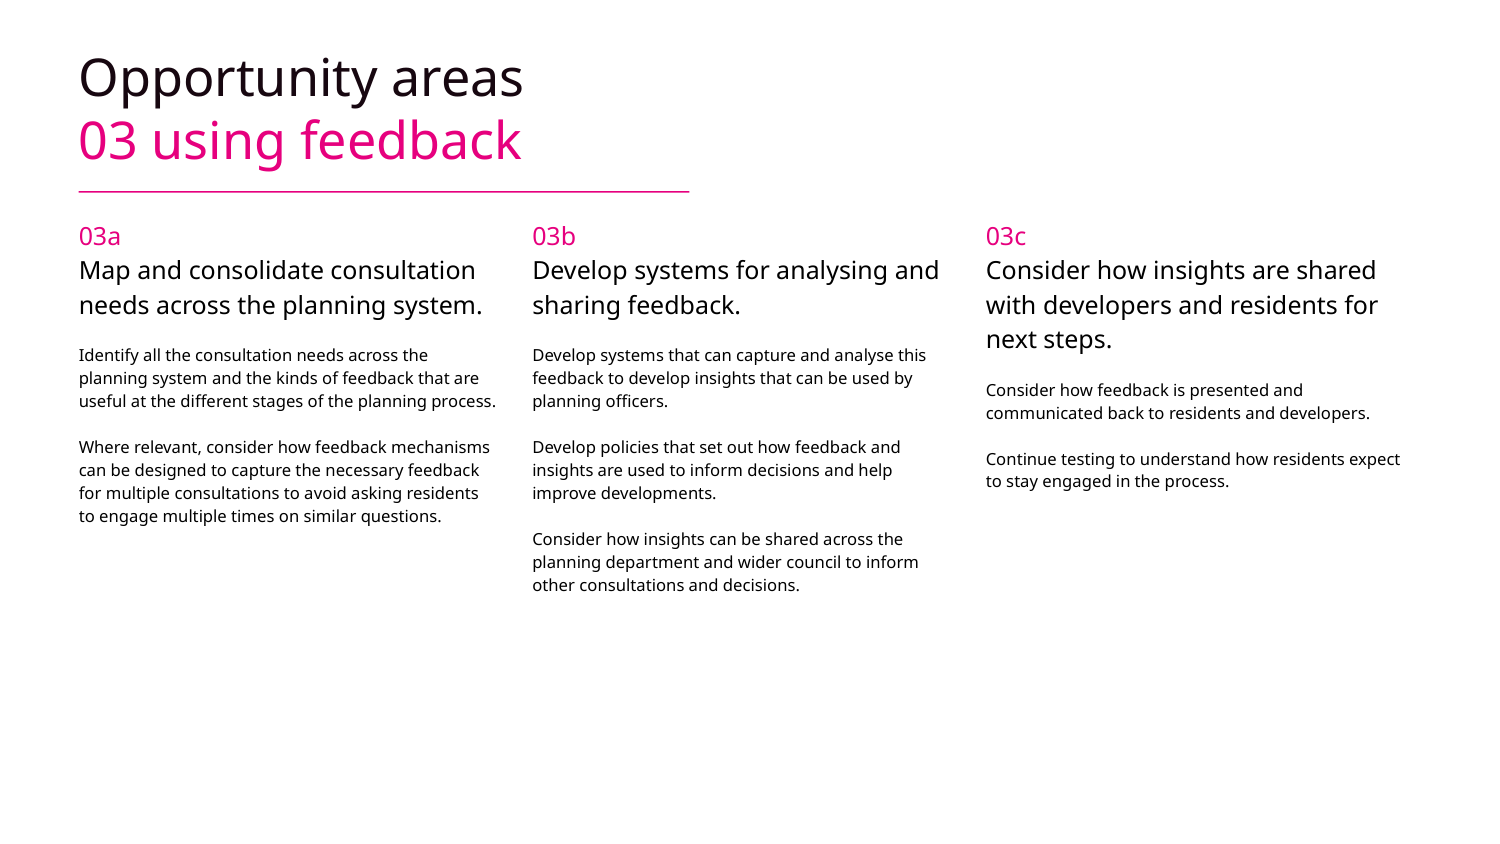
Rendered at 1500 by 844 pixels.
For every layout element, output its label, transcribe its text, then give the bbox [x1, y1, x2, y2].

text_box 03c Consider how insights are shared with developers and residents for next steps. Consider how feedback is presented and communicated back to residents and developers. Continue testing to understand how residents expect to stay engaged in the process. [985, 215, 1407, 492]
text_box Opportunity areas 03 using feedback [78, 44, 739, 216]
text_box 03a Map and consolidate consultation needs across the planning system. Identify all the consultation needs across the planning system and the kinds of feedback that are useful at the different stages of the planning process. Where relevant, consider how feedback mechanisms can be designed to capture the necessary feedback for multiple consultations to avoid asking residents to engage multiple times on similar questions. [78, 216, 500, 526]
text_box 03b Develop systems for analysing and sharing feedback. Develop systems that can capture and analyse this feedback to develop insights that can be used by planning officers. Develop policies that set out how feedback and insights are used to inform decisions and help improve developments. Consider how insights can be shared across the planning department and wider council to inform other consultations and decisions. [532, 216, 954, 618]
